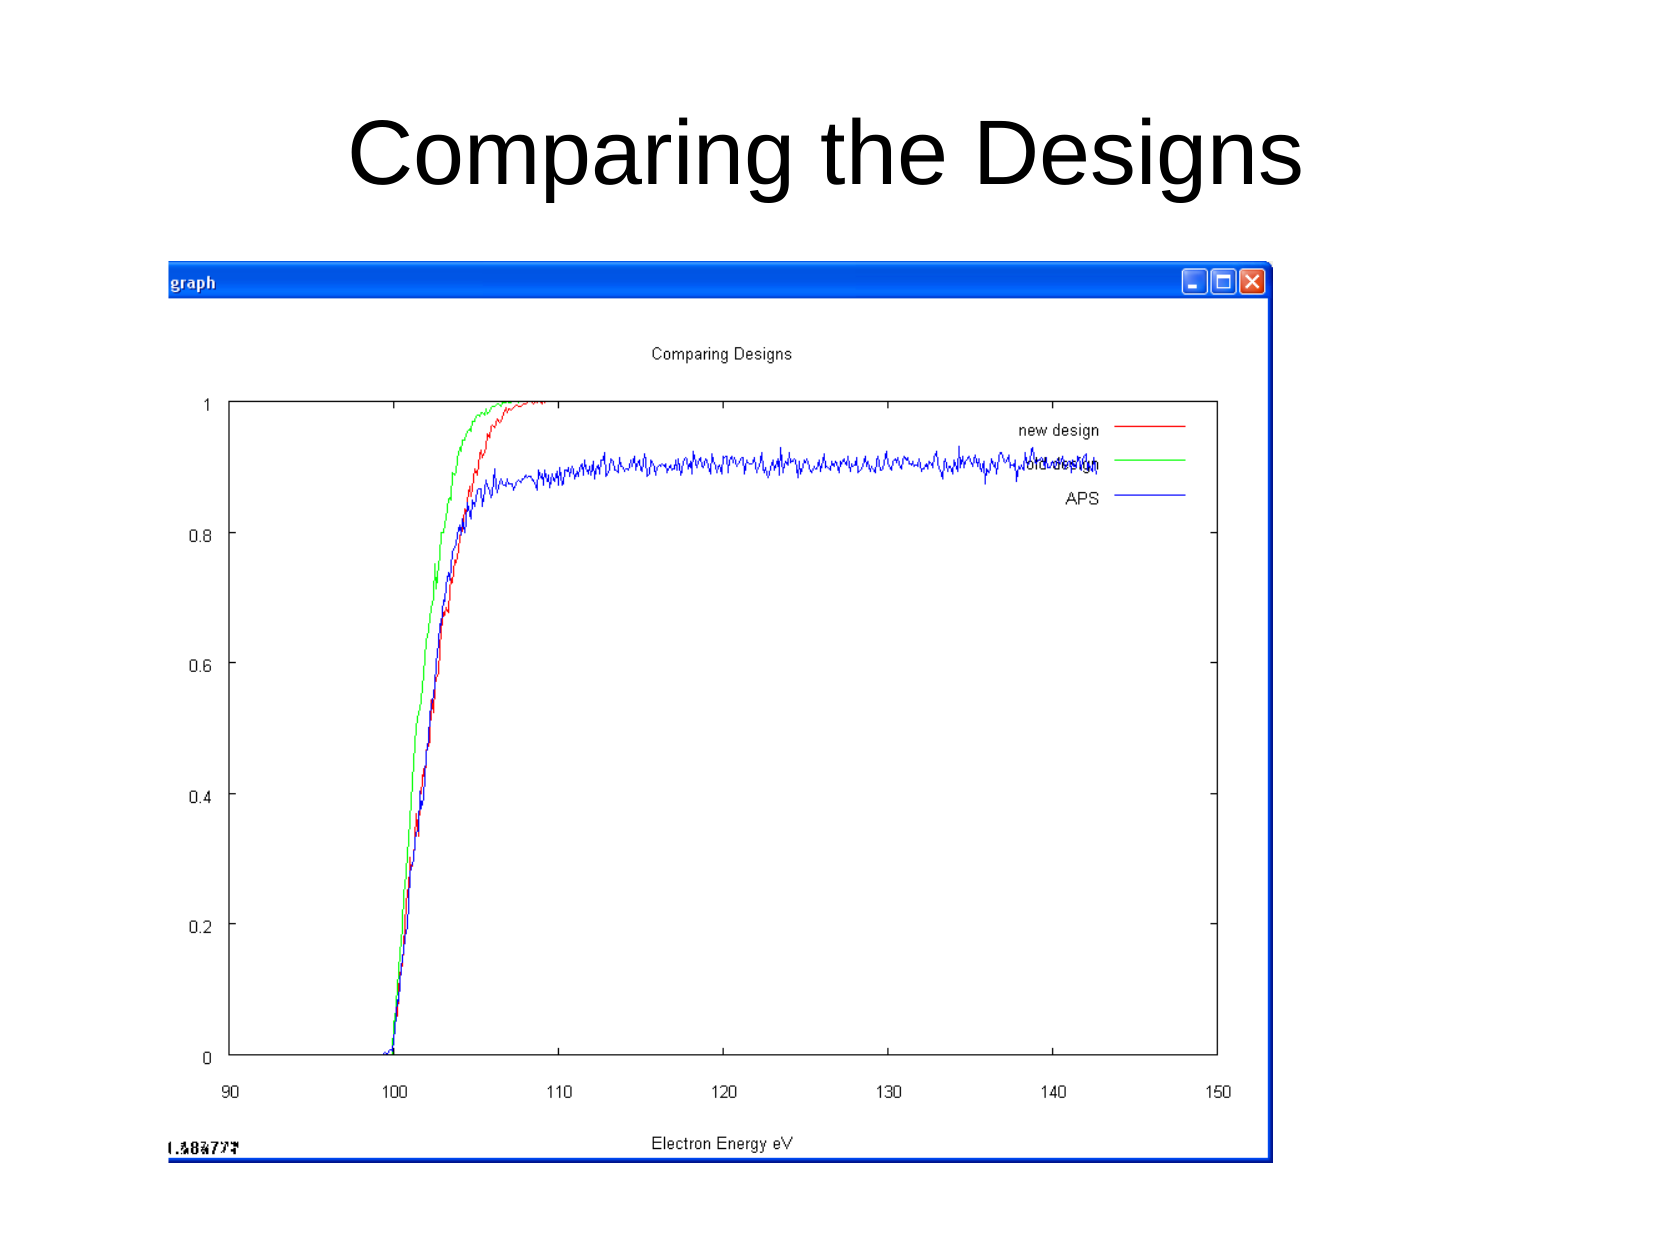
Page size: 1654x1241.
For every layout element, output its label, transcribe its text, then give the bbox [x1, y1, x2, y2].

title Comparing the Designs [82, 56, 1571, 250]
picture [75, 261, 1273, 1163]
